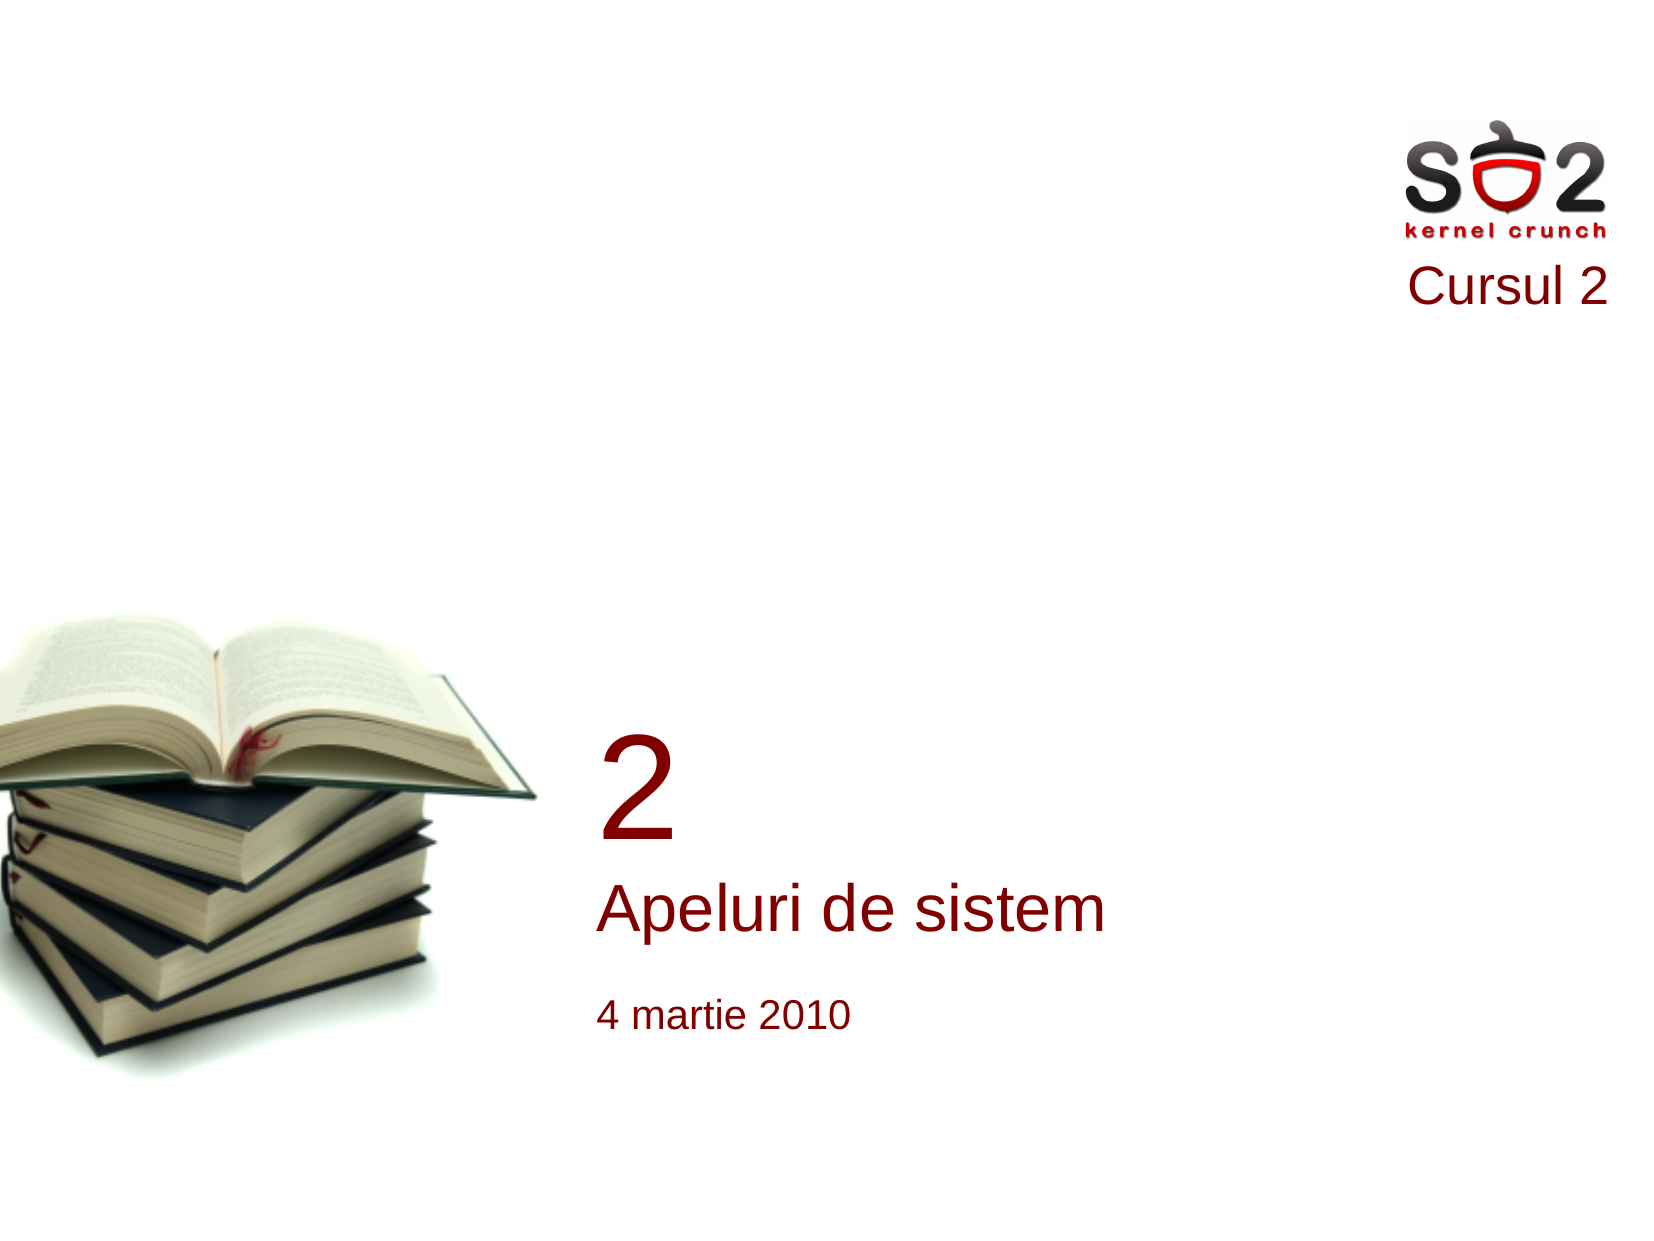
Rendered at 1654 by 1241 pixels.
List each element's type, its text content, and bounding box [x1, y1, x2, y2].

subtitle 2 Apeluri de sistem 4 martie 2010 [561, 686, 1565, 1056]
picture [1404, 118, 1607, 240]
picture [0, 599, 544, 1087]
title Cursul 2 [1387, 248, 1630, 323]
